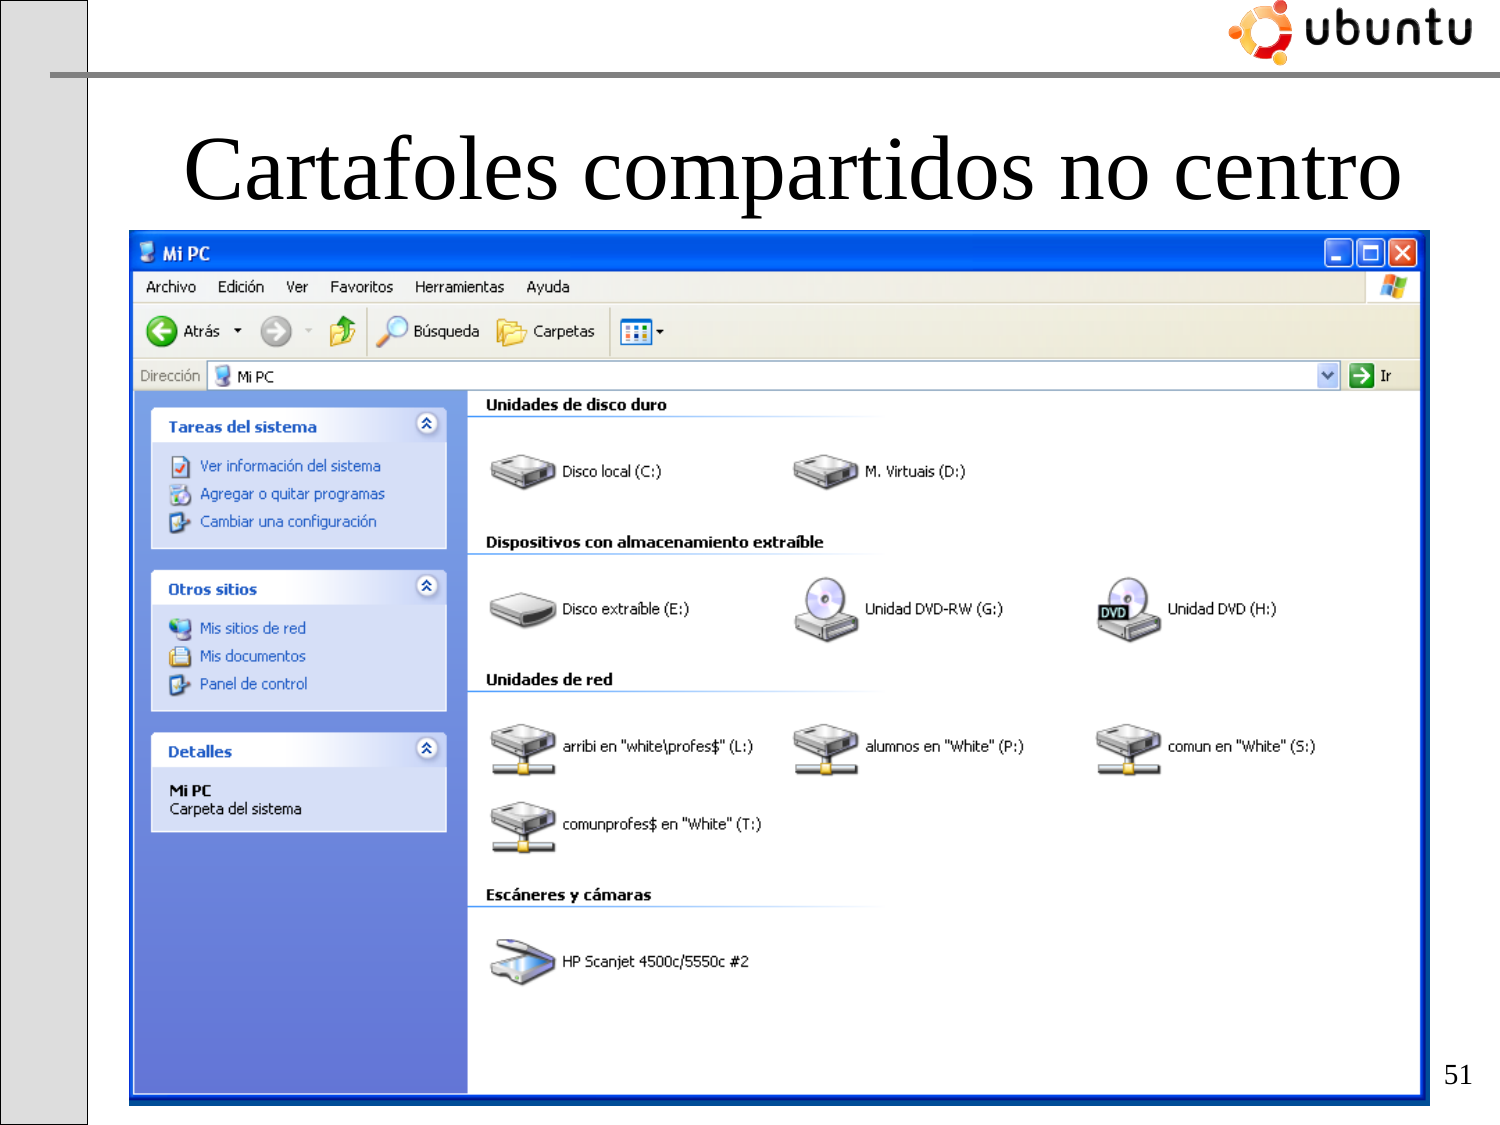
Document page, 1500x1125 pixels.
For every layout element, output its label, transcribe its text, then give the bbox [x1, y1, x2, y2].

picture [1221, 0, 1483, 71]
picture [129, 230, 1430, 1106]
title Cartafoles compartidos no centro [112, 99, 1477, 237]
